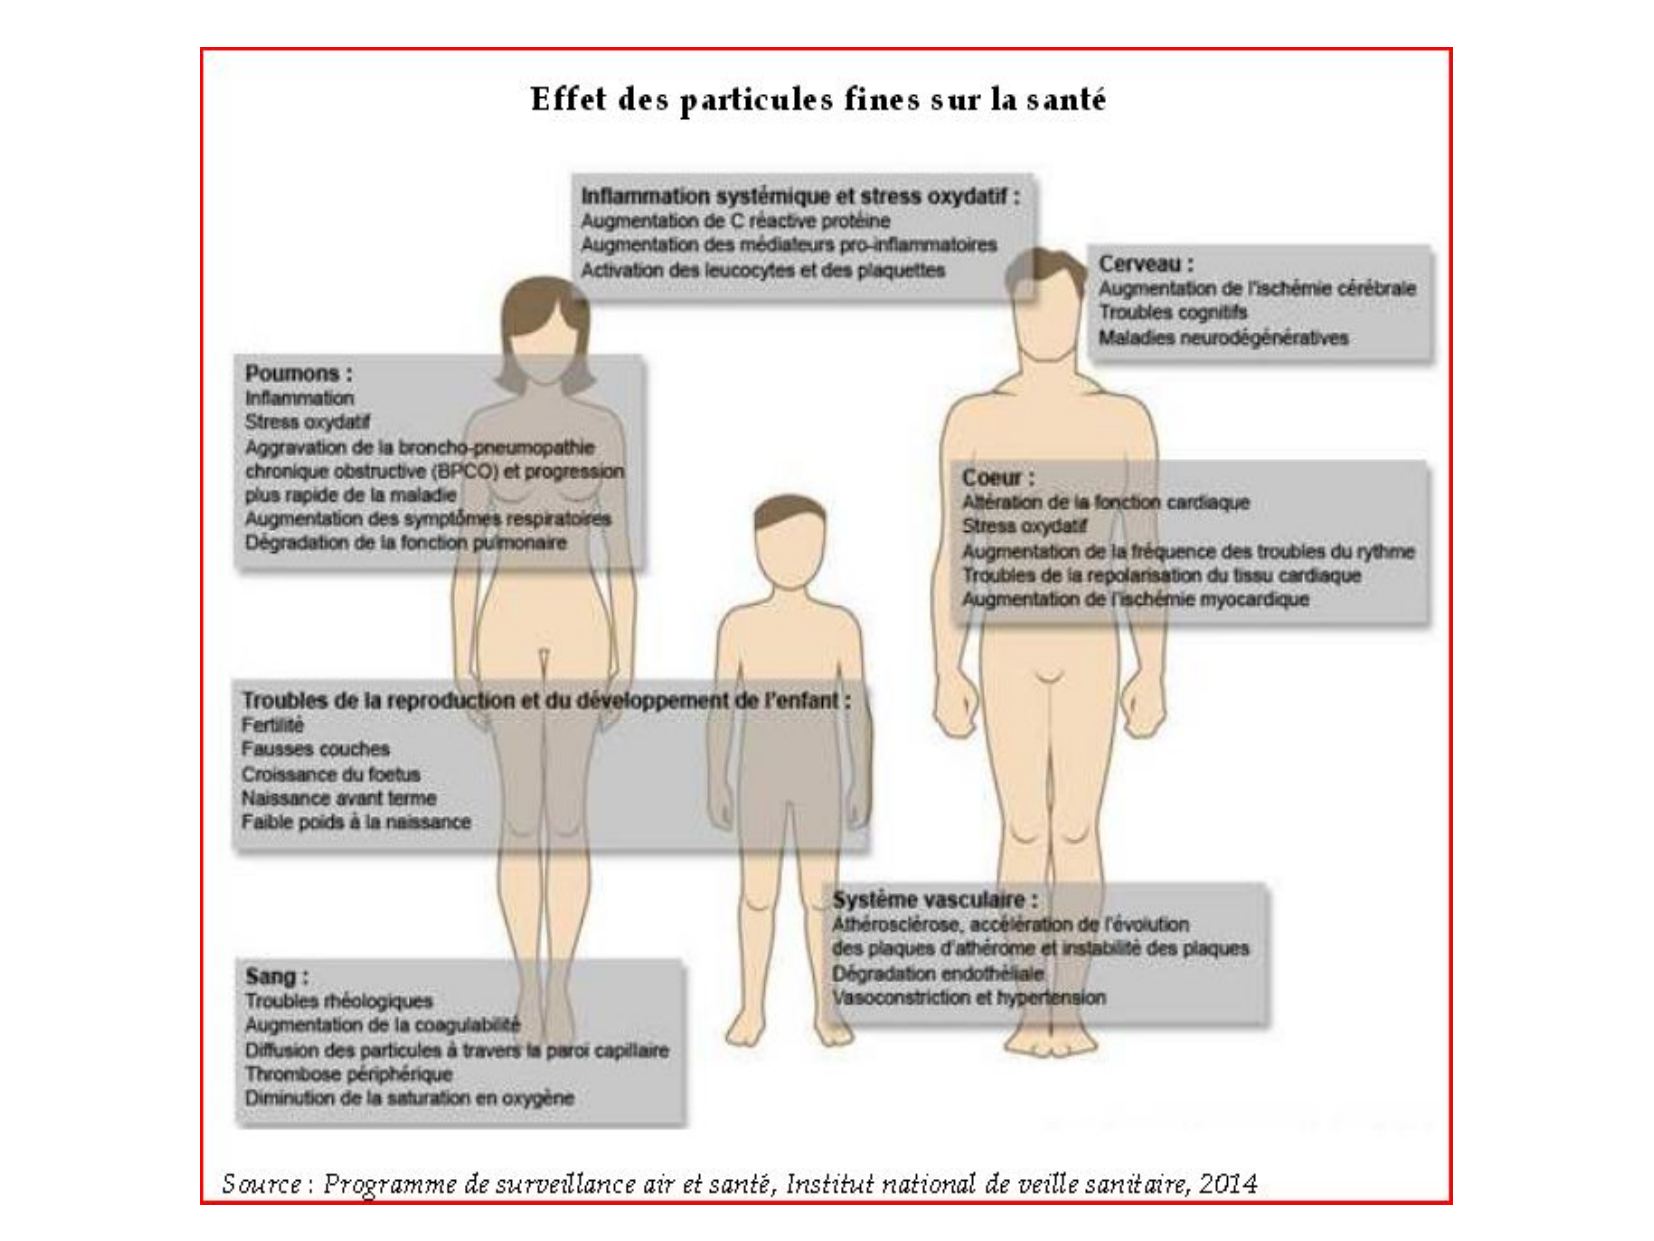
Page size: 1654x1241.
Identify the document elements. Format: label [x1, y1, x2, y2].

picture [200, 47, 1453, 1205]
